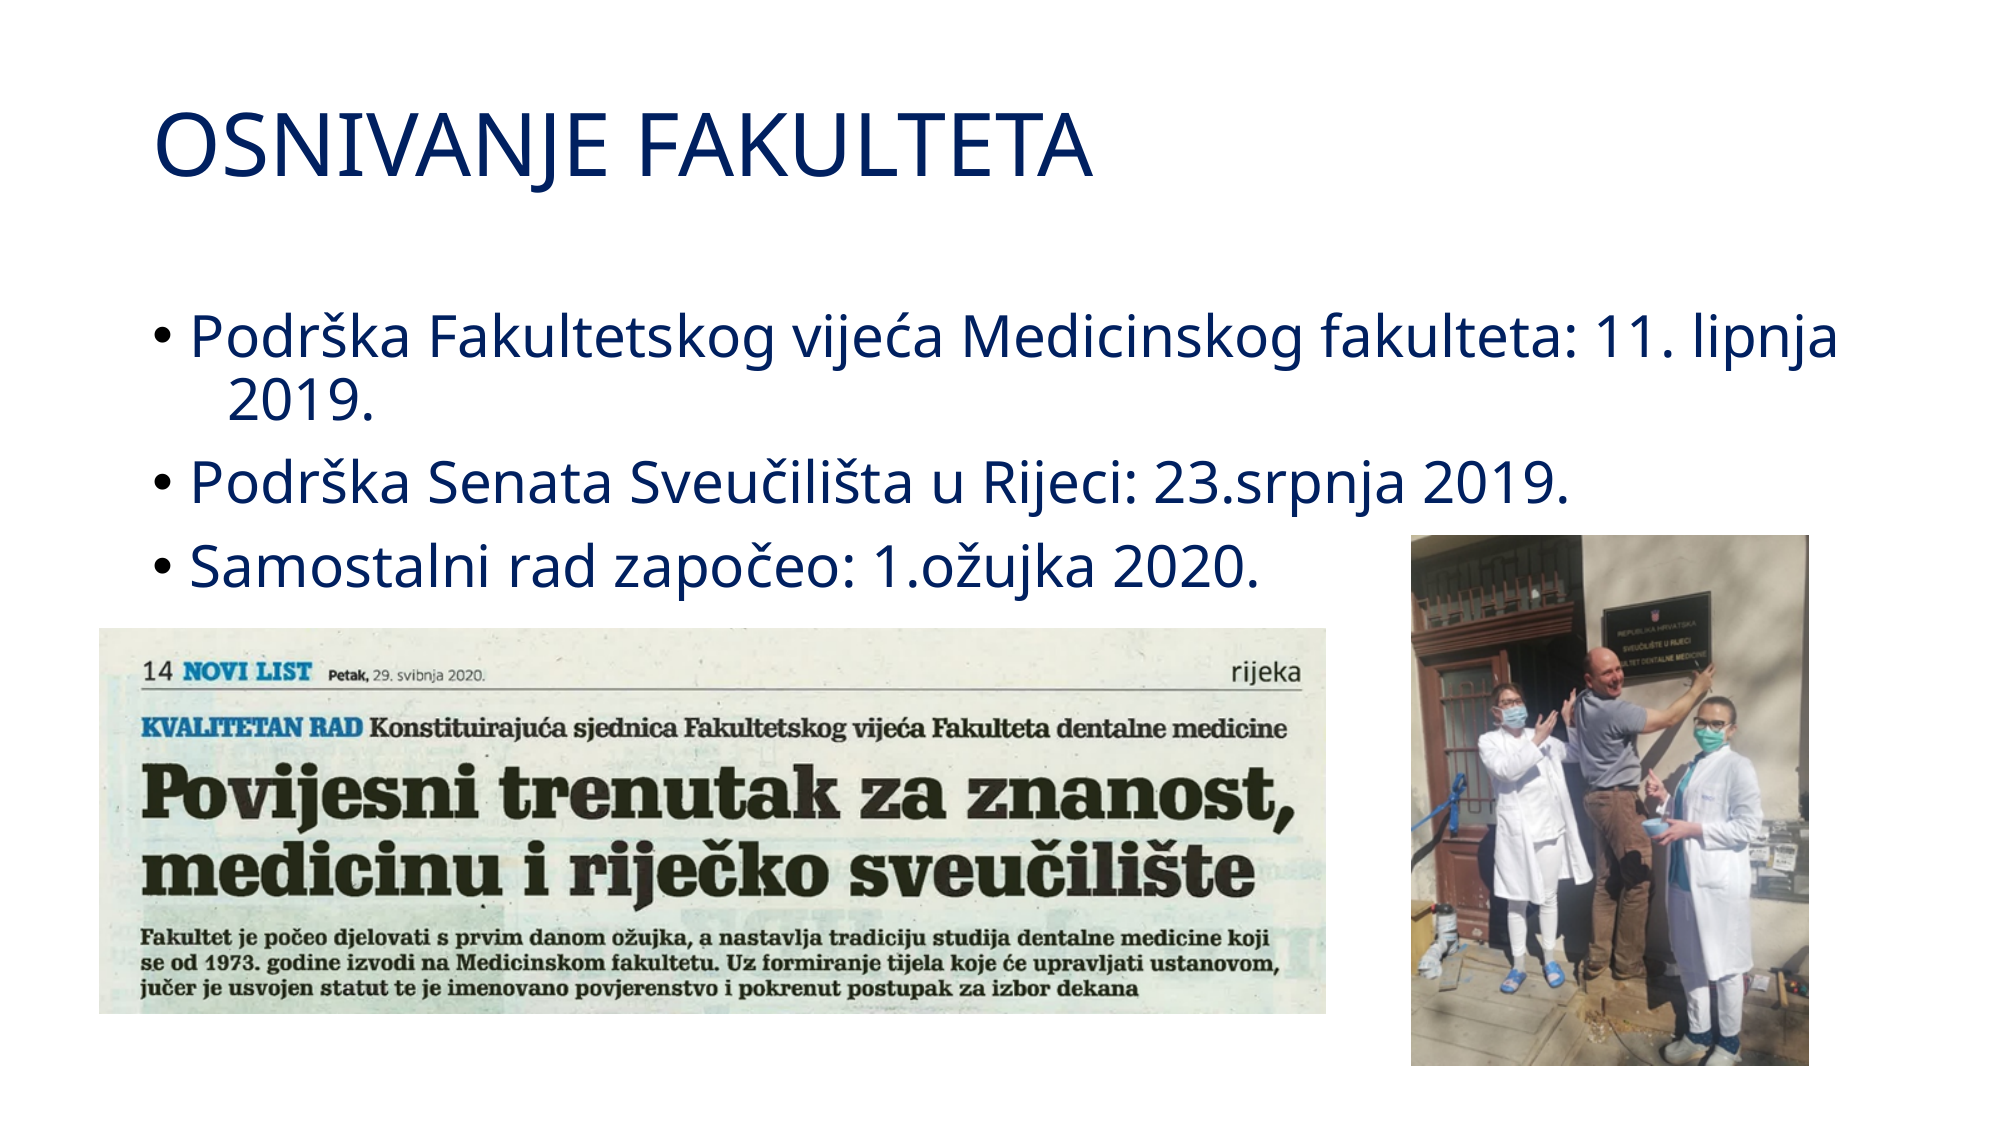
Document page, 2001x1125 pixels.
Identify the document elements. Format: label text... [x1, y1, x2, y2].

picture [1411, 535, 1809, 1066]
picture [99, 628, 1326, 1015]
title OSNIVANJE FAKULTETA [137, 91, 1863, 299]
list Podrška Fakultetskog vijeća Medicinskog fakulteta: 11. lipnja 2019. Podrška Senata Sveučilišta u Rijeci: 23.srpnja 2019. Samostalni rad započeo: 1.ožujka 2020. [137, 299, 1863, 1014]
